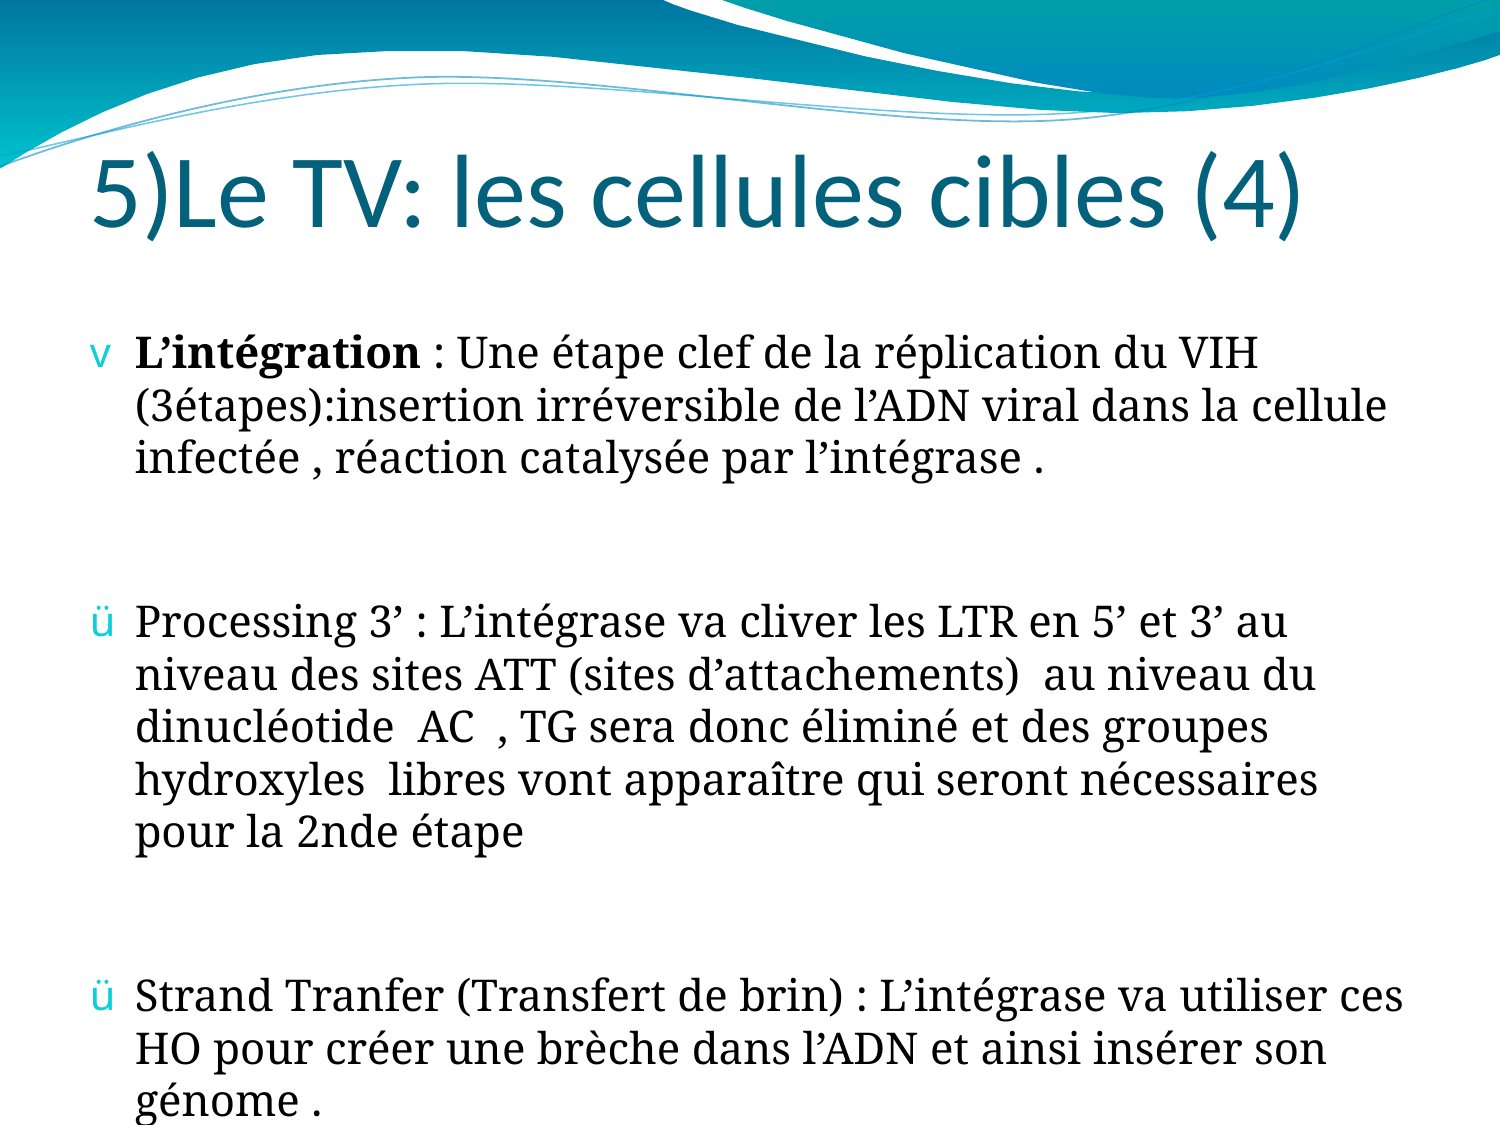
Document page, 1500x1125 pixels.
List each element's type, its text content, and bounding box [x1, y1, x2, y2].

list L’intégration : Une étape clef de la réplication du VIH (3étapes):insertion irréversible de l’ADN viral dans la cellule infectée , réaction catalysée par l’intégrase . Processing 3’ : L’intégrase va cliver les LTR en 5’ et 3’ au niveau des sites ATT (sites d’attachements) au niveau du dinucléotide AC , TG sera donc éliminé et des groupes hydroxyles libres vont apparaître qui seront nécessaires pour la 2nde étape Strand Tranfer (Transfert de brin) : L’intégrase va utiliser ces HO pour créer une brèche dans l’ADN et ainsi insérer son génome . Gag repair : Réparation des régions LTR entourant le génome viral par les mécanismes de réparation cellulaire . Suite à l’intégration du virus dans le génome cellulaire , lors de la division cellulaire les cellules filles vont aussi acquérir le génome viral mais si le génome reste sous forme d’épisome , il sera « dilué » au cours de la division cellulaire . [75, 317, 1425, 1038]
title 5)Le TV: les cellules cibles (4) [75, 115, 1425, 303]
